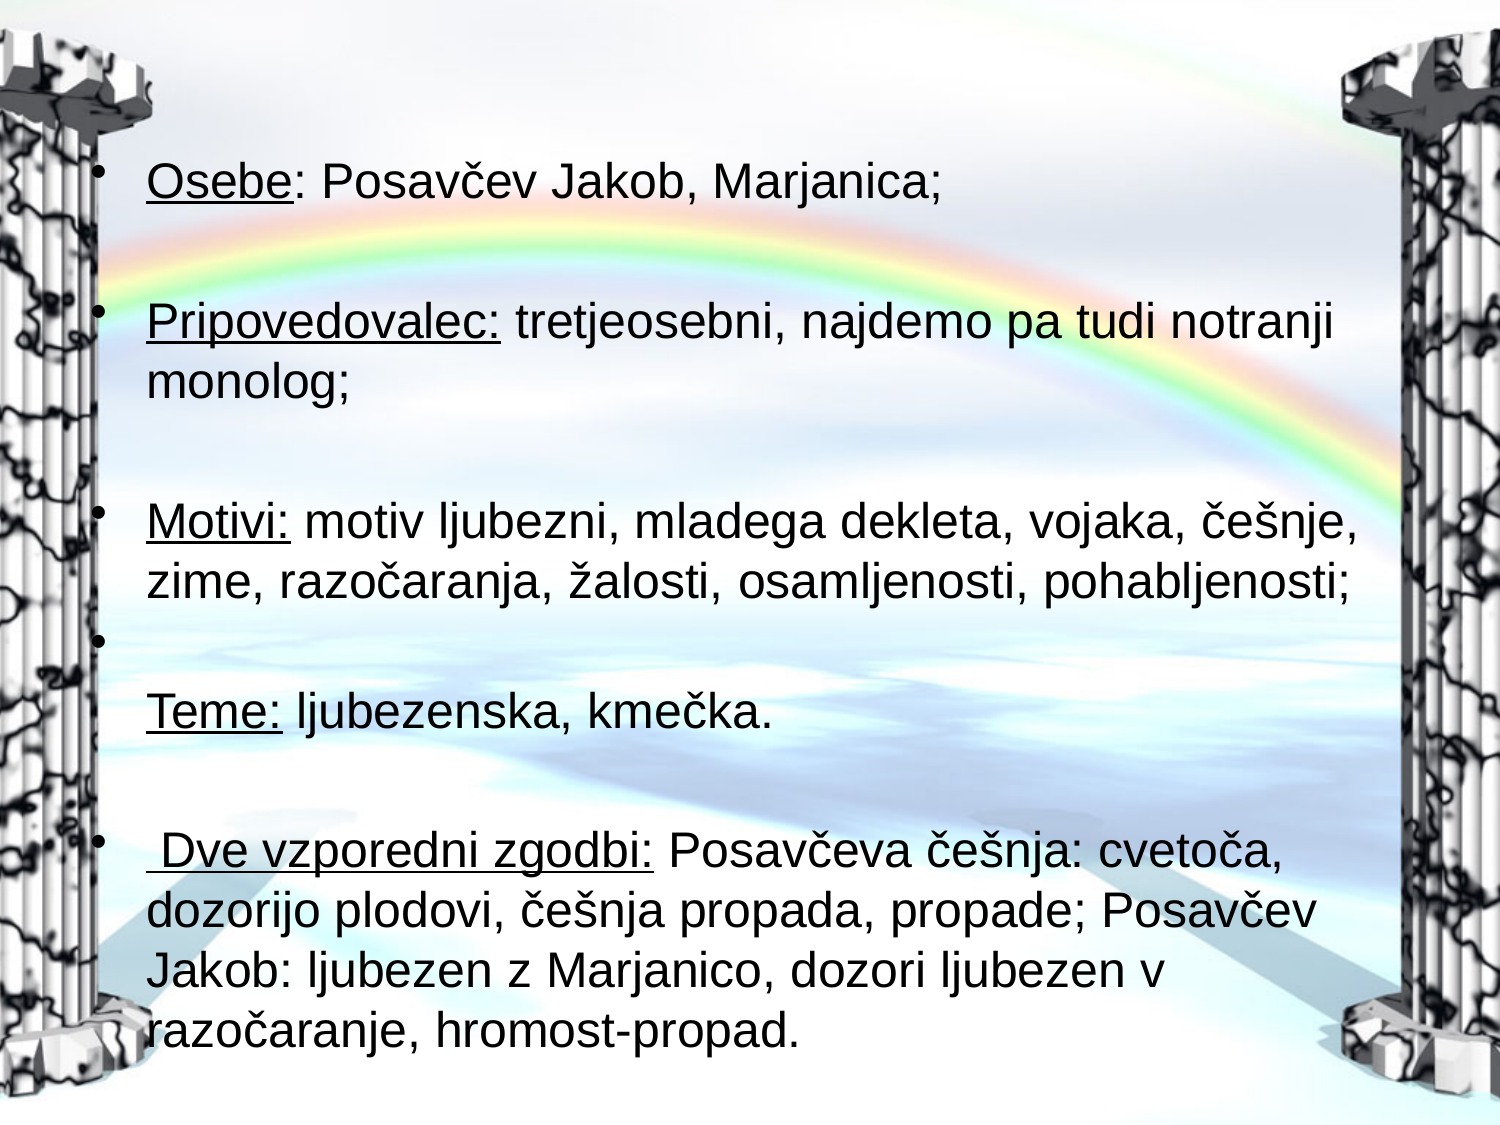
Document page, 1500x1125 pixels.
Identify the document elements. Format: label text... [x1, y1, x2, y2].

list Osebe: Posavčev Jakob, Marjanica; Pripovedovalec: tretjeosebni, najdemo pa tudi notranji monolog; Motivi: motiv ljubezni, mladega dekleta, vojaka, češnje, zime, razočaranja, žalosti, osamljenosti, pohabljenosti; Teme: ljubezenska, kmečka. Dve vzporedni zgodbi: Posavčeva češnja: cvetoča, dozorijo plodovi, češnja propada, propade; Posavčev Jakob: ljubezen z Marjanico, dozori ljubezen v razočaranje, hromost-propad. [75, 140, 1407, 1102]
picture [0, 0, 1500, 1125]
